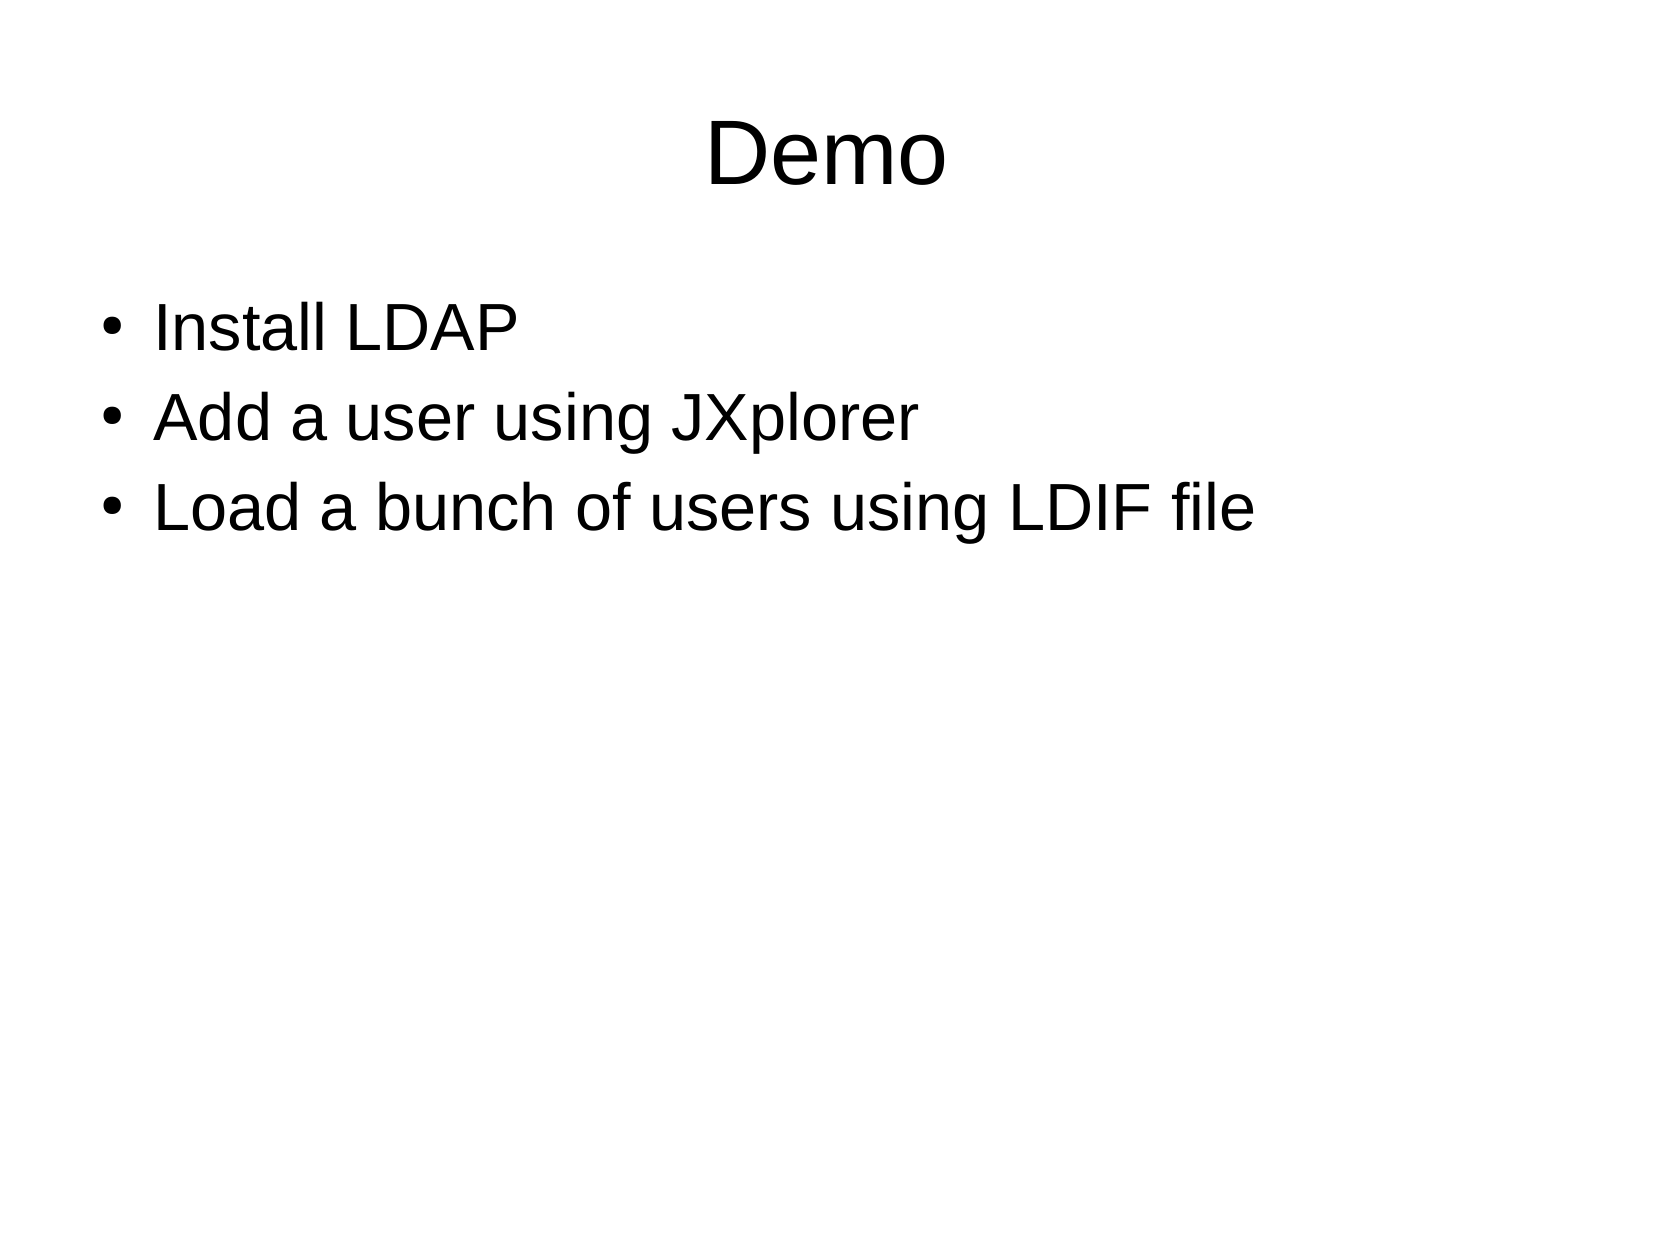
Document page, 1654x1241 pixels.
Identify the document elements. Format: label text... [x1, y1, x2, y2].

list Install LDAP Add a user using JXplorer Load a bunch of users using LDIF file [82, 290, 1538, 1010]
title Demo [82, 49, 1571, 257]
